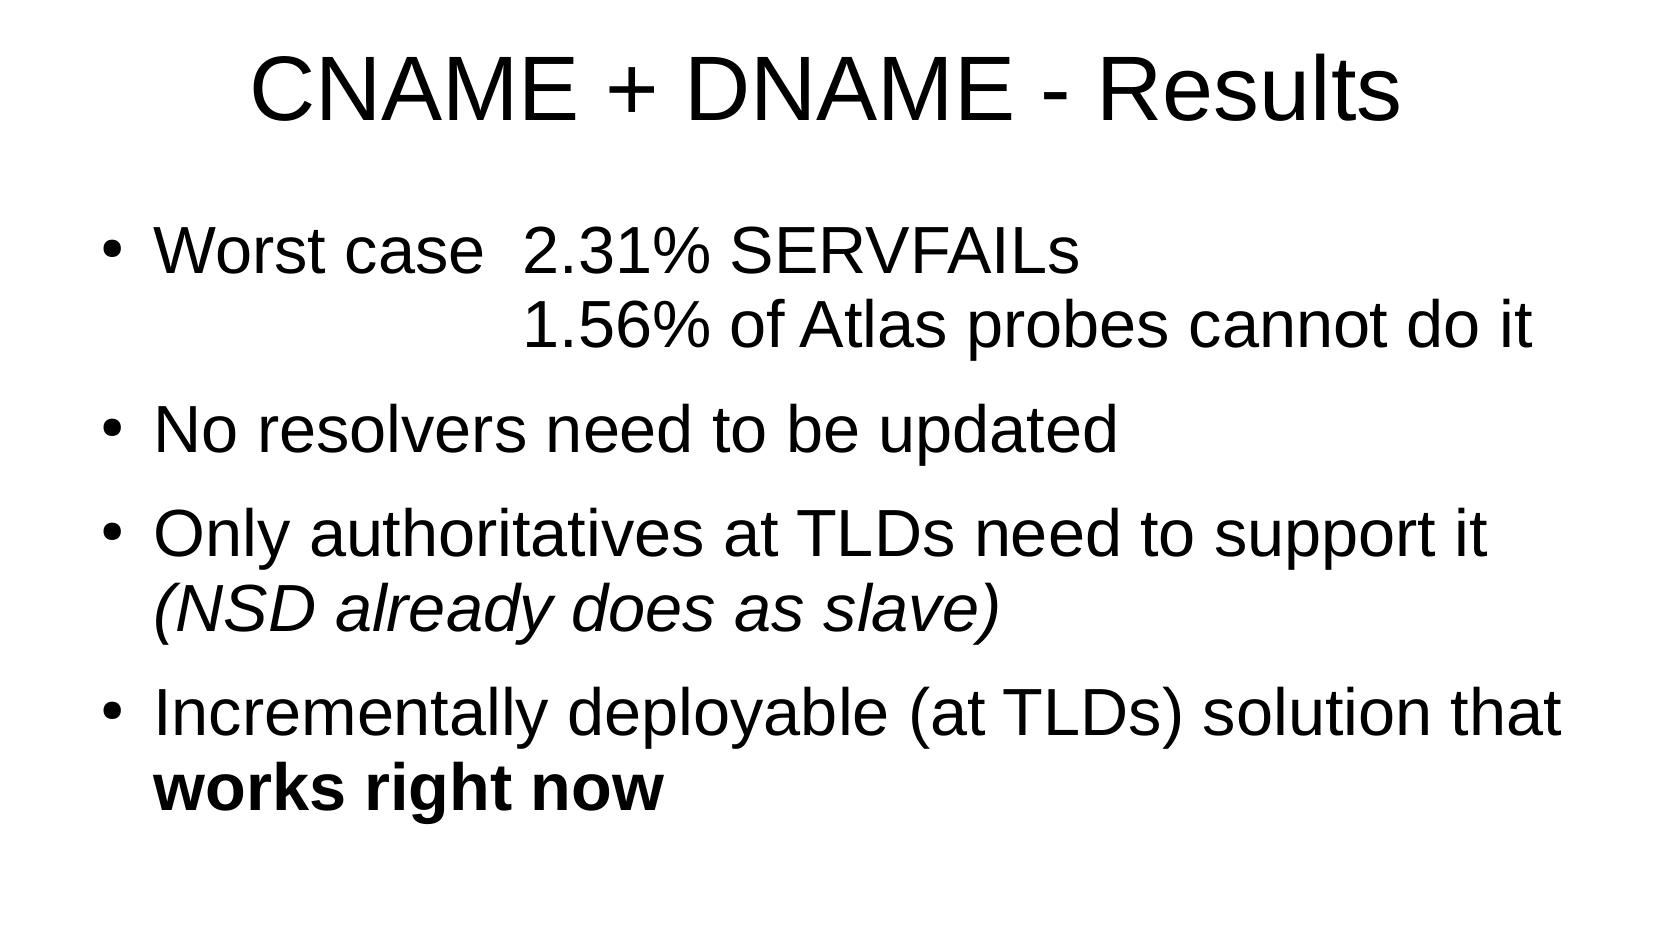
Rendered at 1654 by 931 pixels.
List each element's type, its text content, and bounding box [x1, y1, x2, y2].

list Worst case 2.31% SERVFAILs 1.56% of Atlas probes cannot do it No resolvers need to be updated Only authoritatives at TLDs need to support it (NSD already does as slave) Incrementally deployable (at TLDs) solution that works right now [82, 212, 1654, 922]
title CNAME + DNAME - Results [82, 37, 1571, 193]
